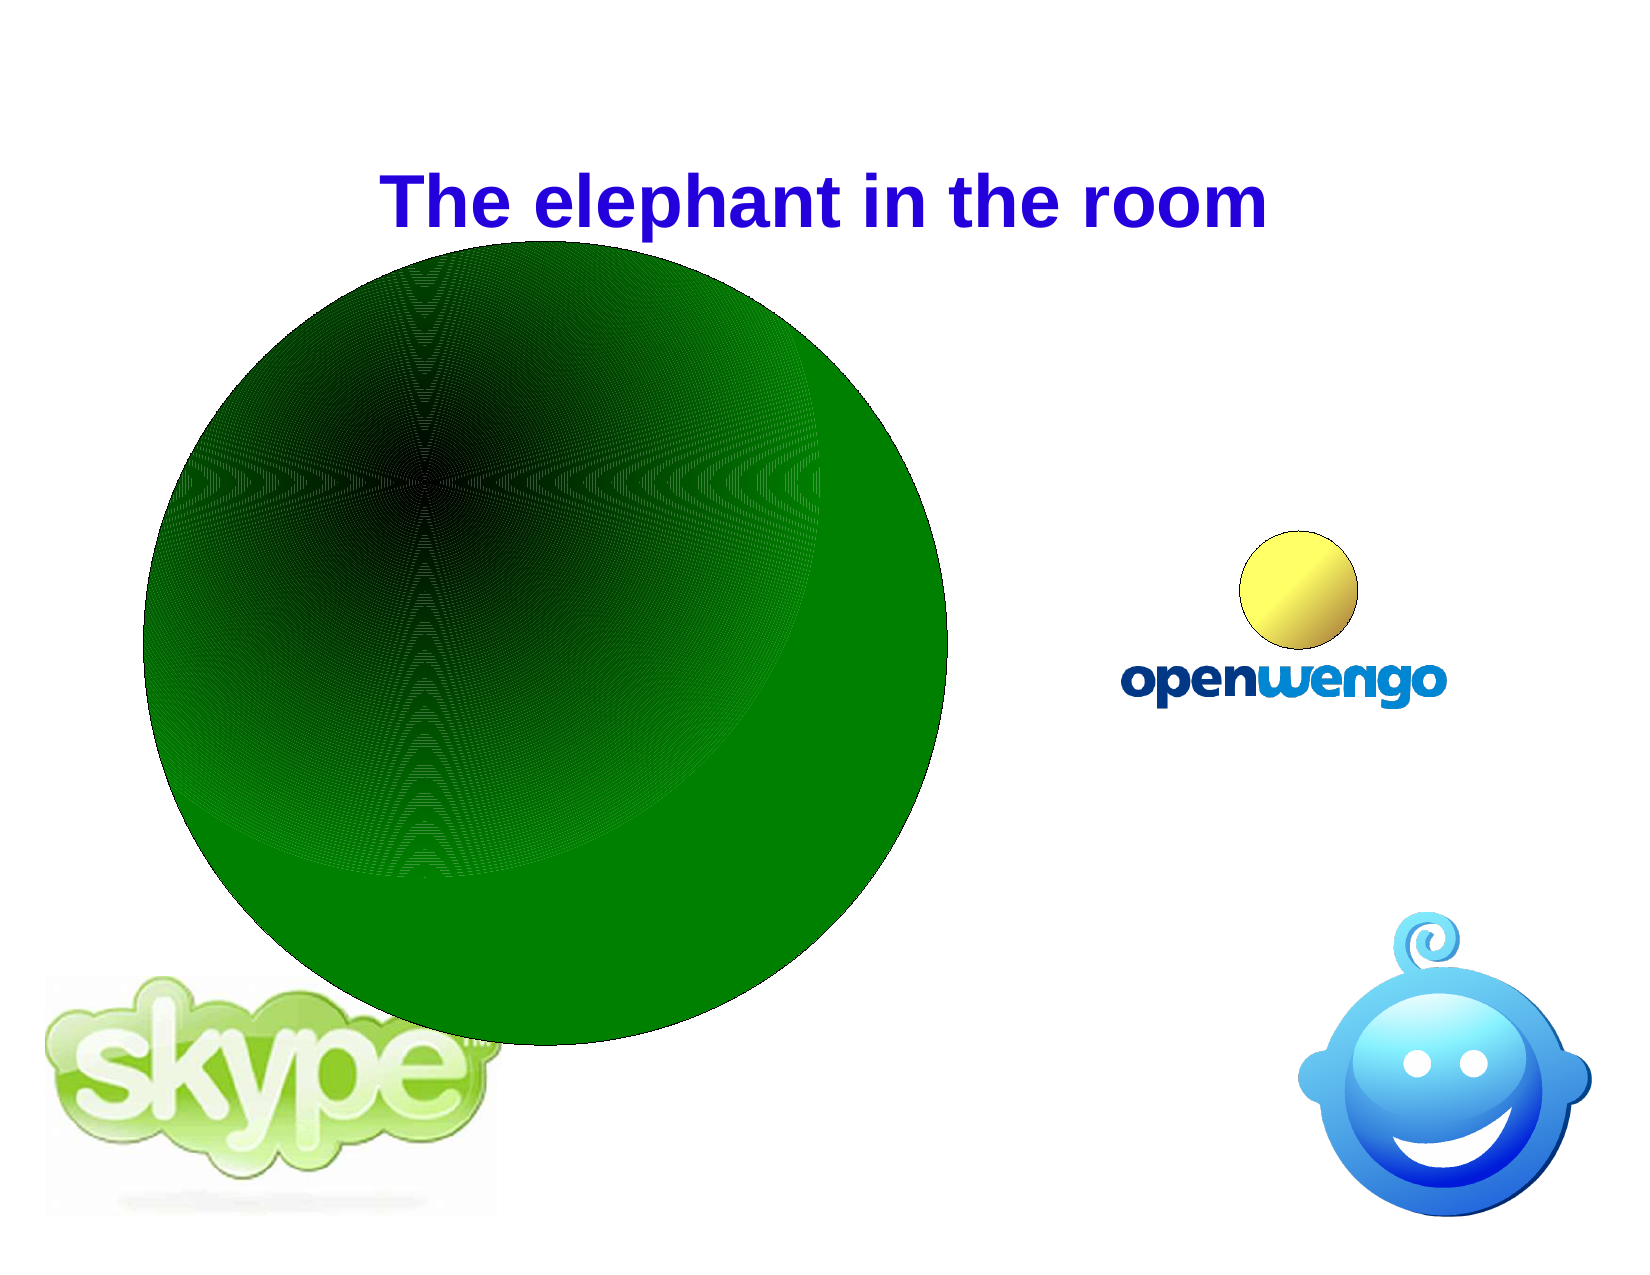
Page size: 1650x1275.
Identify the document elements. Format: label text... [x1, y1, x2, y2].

picture [1298, 911, 1592, 1217]
title The elephant in the room [135, 104, 1515, 299]
text_box [143, 241, 948, 1046]
picture [45, 976, 502, 1217]
text_box [1239, 530, 1358, 650]
picture [1121, 665, 1447, 709]
